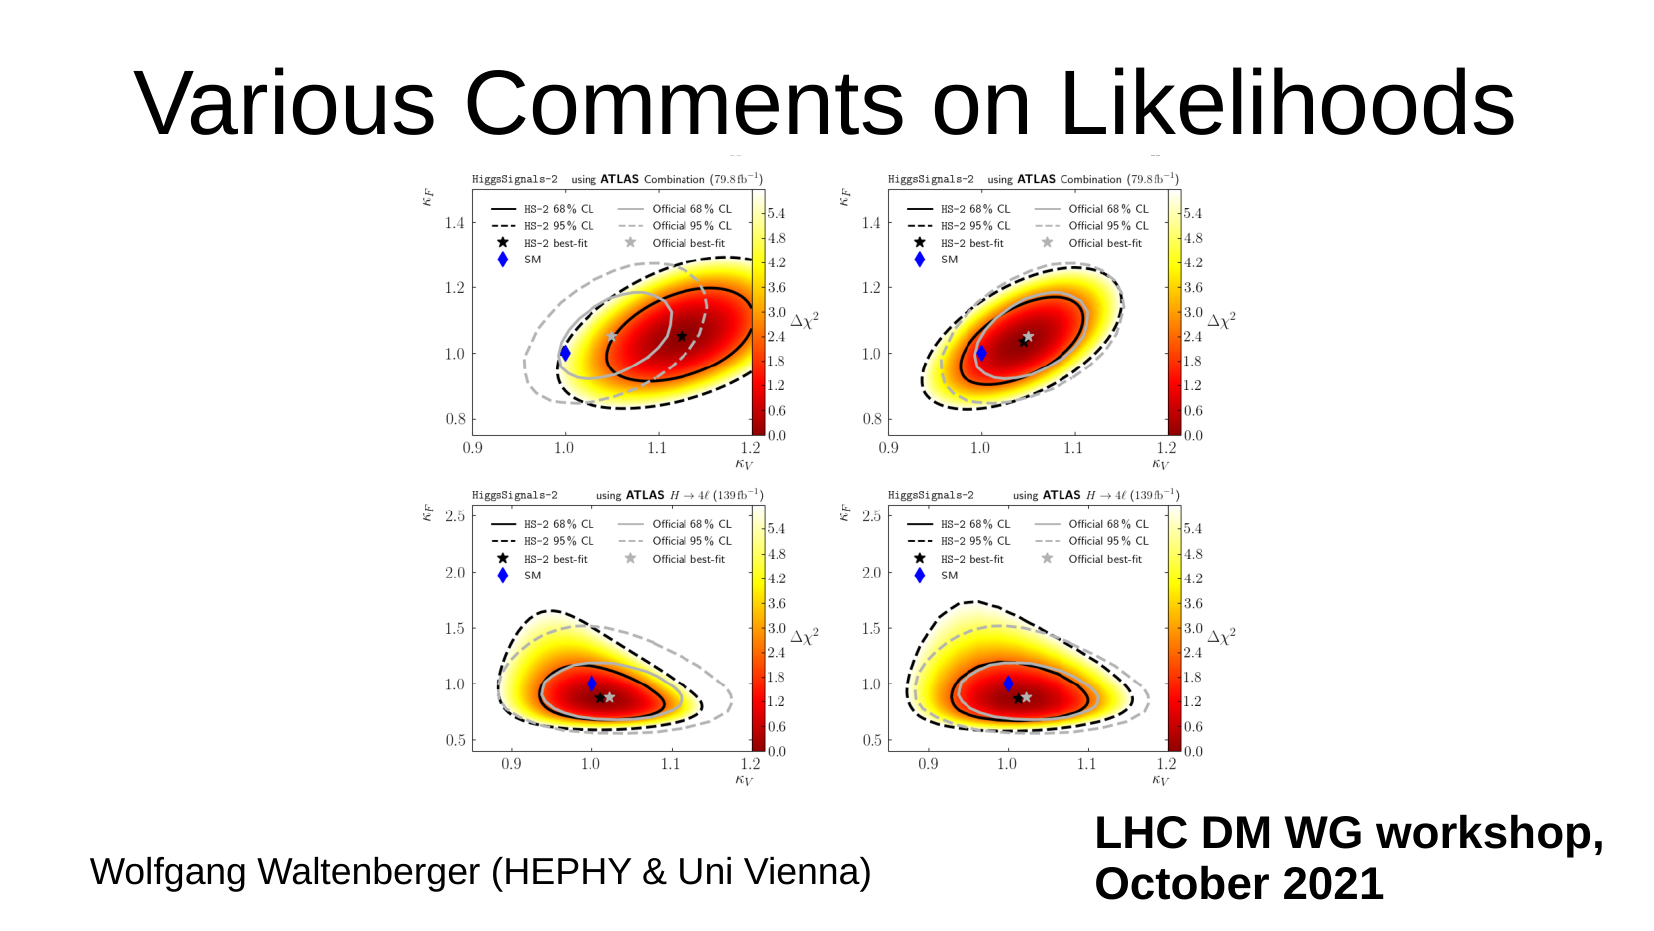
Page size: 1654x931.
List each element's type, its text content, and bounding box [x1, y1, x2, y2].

picture [402, 155, 1250, 789]
text_box Wolfgang Waltenberger (HEPHY & Uni Vienna) [75, 843, 1276, 901]
text_box LHC DM WG workshop, October 2021 [1079, 799, 1648, 931]
title Various Comments on Likelihoods [82, 25, 1571, 181]
